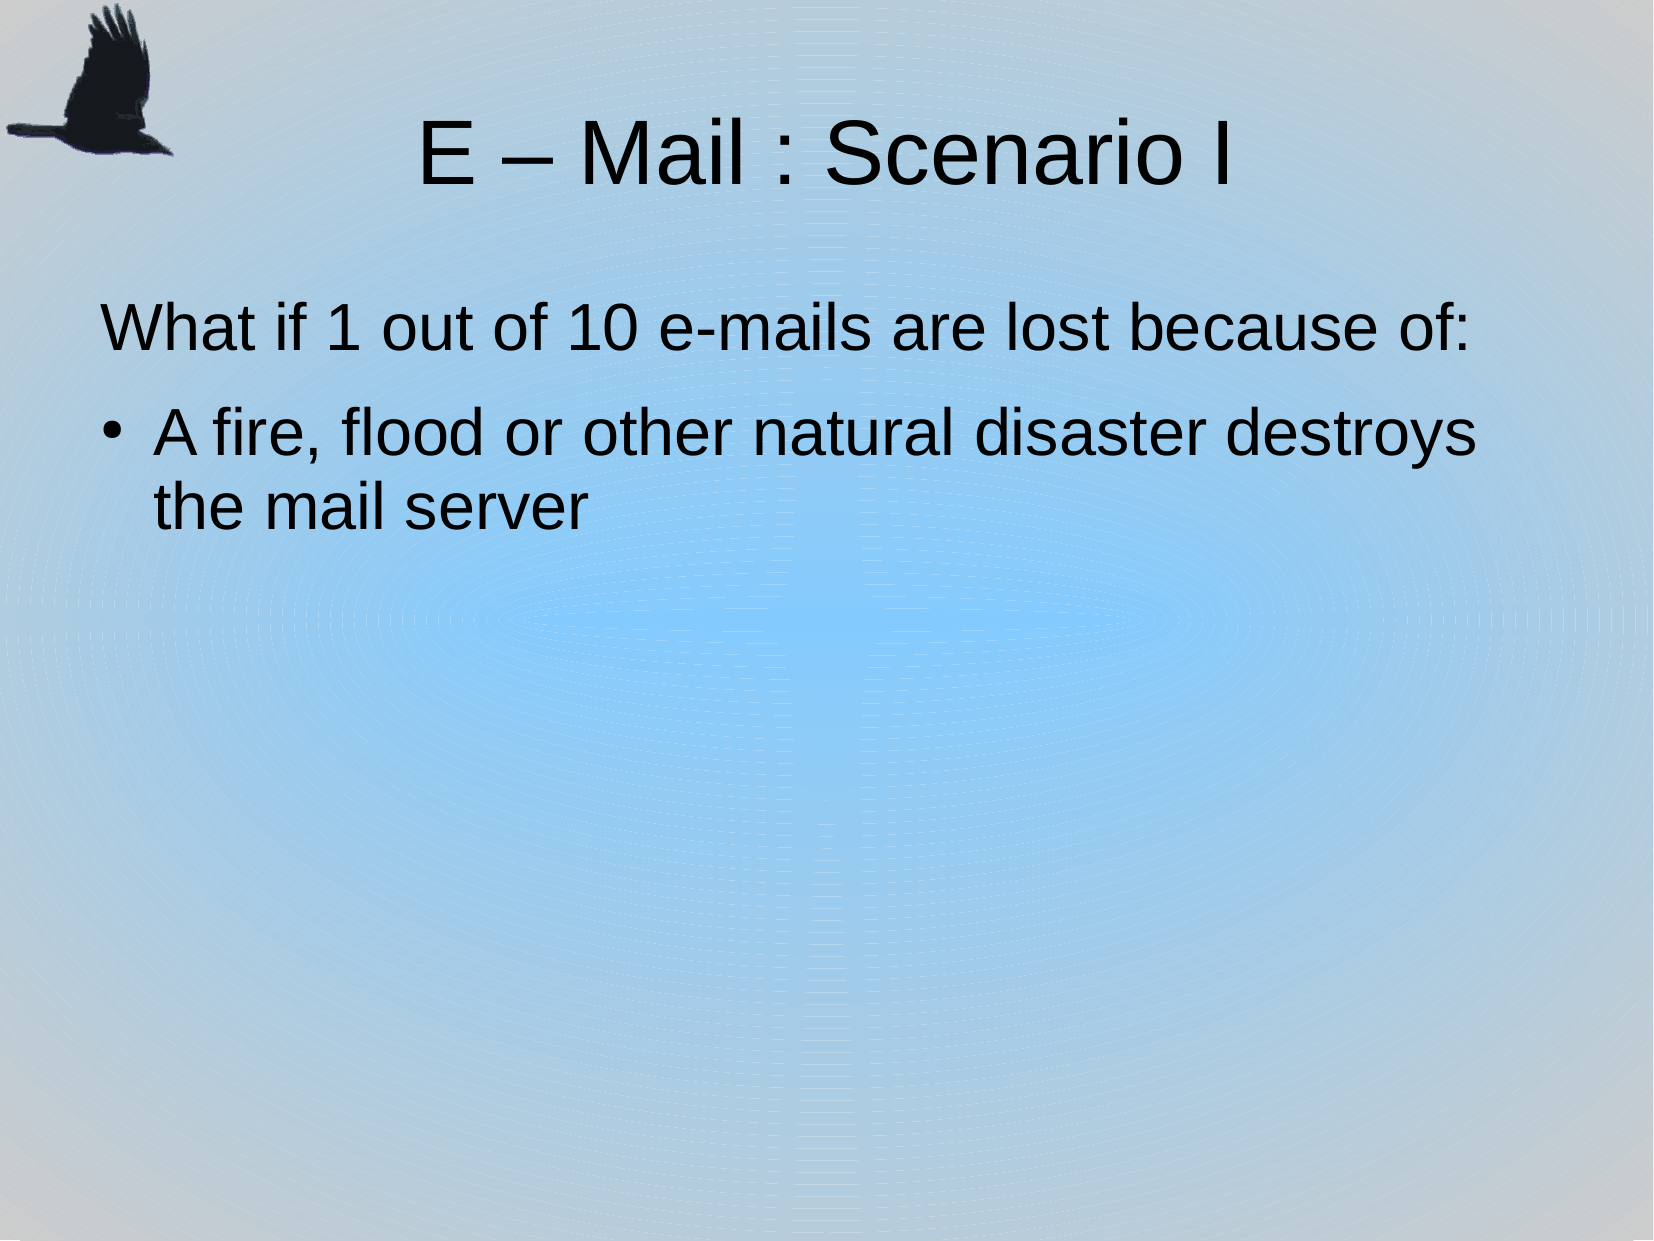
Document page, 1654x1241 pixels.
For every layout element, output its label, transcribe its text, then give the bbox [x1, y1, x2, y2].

picture [0, 0, 178, 160]
title E – Mail : Scenario I [82, 56, 1571, 250]
list What if 1 out of 10 e-mails are lost because of: A fire, flood or other natural disaster destroys the mail server [82, 290, 1571, 1094]
